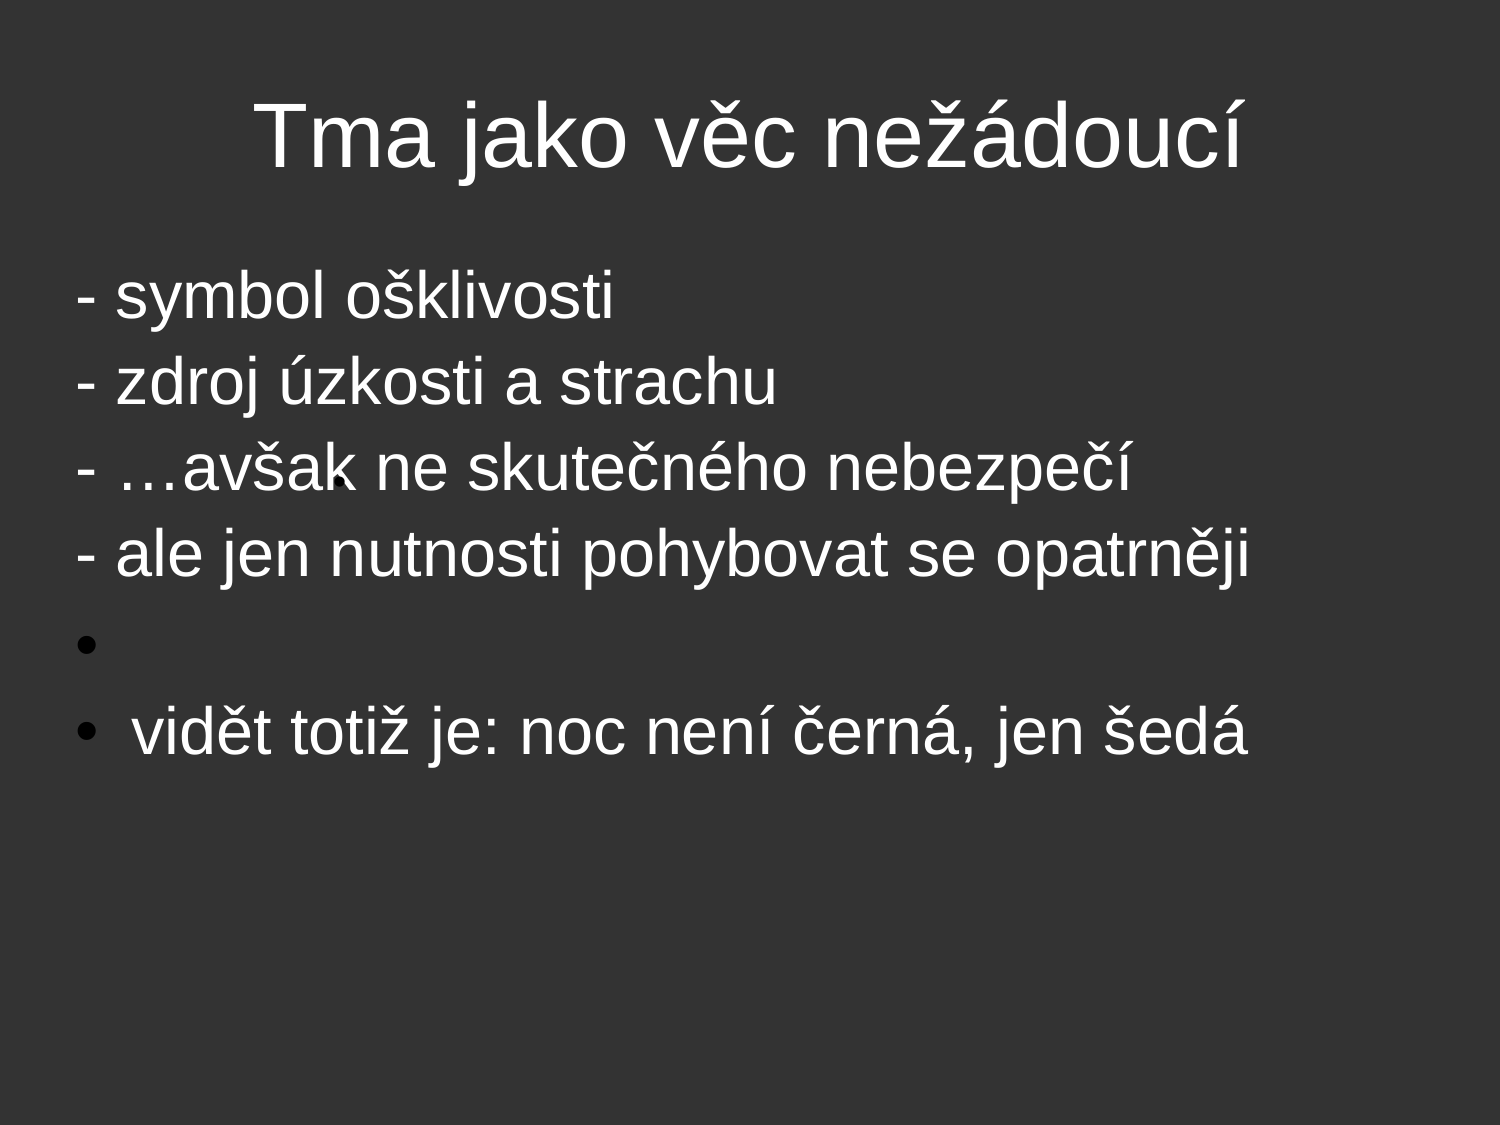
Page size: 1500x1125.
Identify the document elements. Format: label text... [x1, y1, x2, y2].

title Tma jako věc nežádoucí [75, 21, 1425, 257]
list - symbol ošklivosti - zdroj úzkosti a strachu - …avšak ne skutečného nebezpečí - ale jen nutnosti pohybovat se opatrněji vidět totiž je: noc není černá, jen šedá [75, 262, 1425, 1005]
text_box • [318, 449, 1196, 690]
